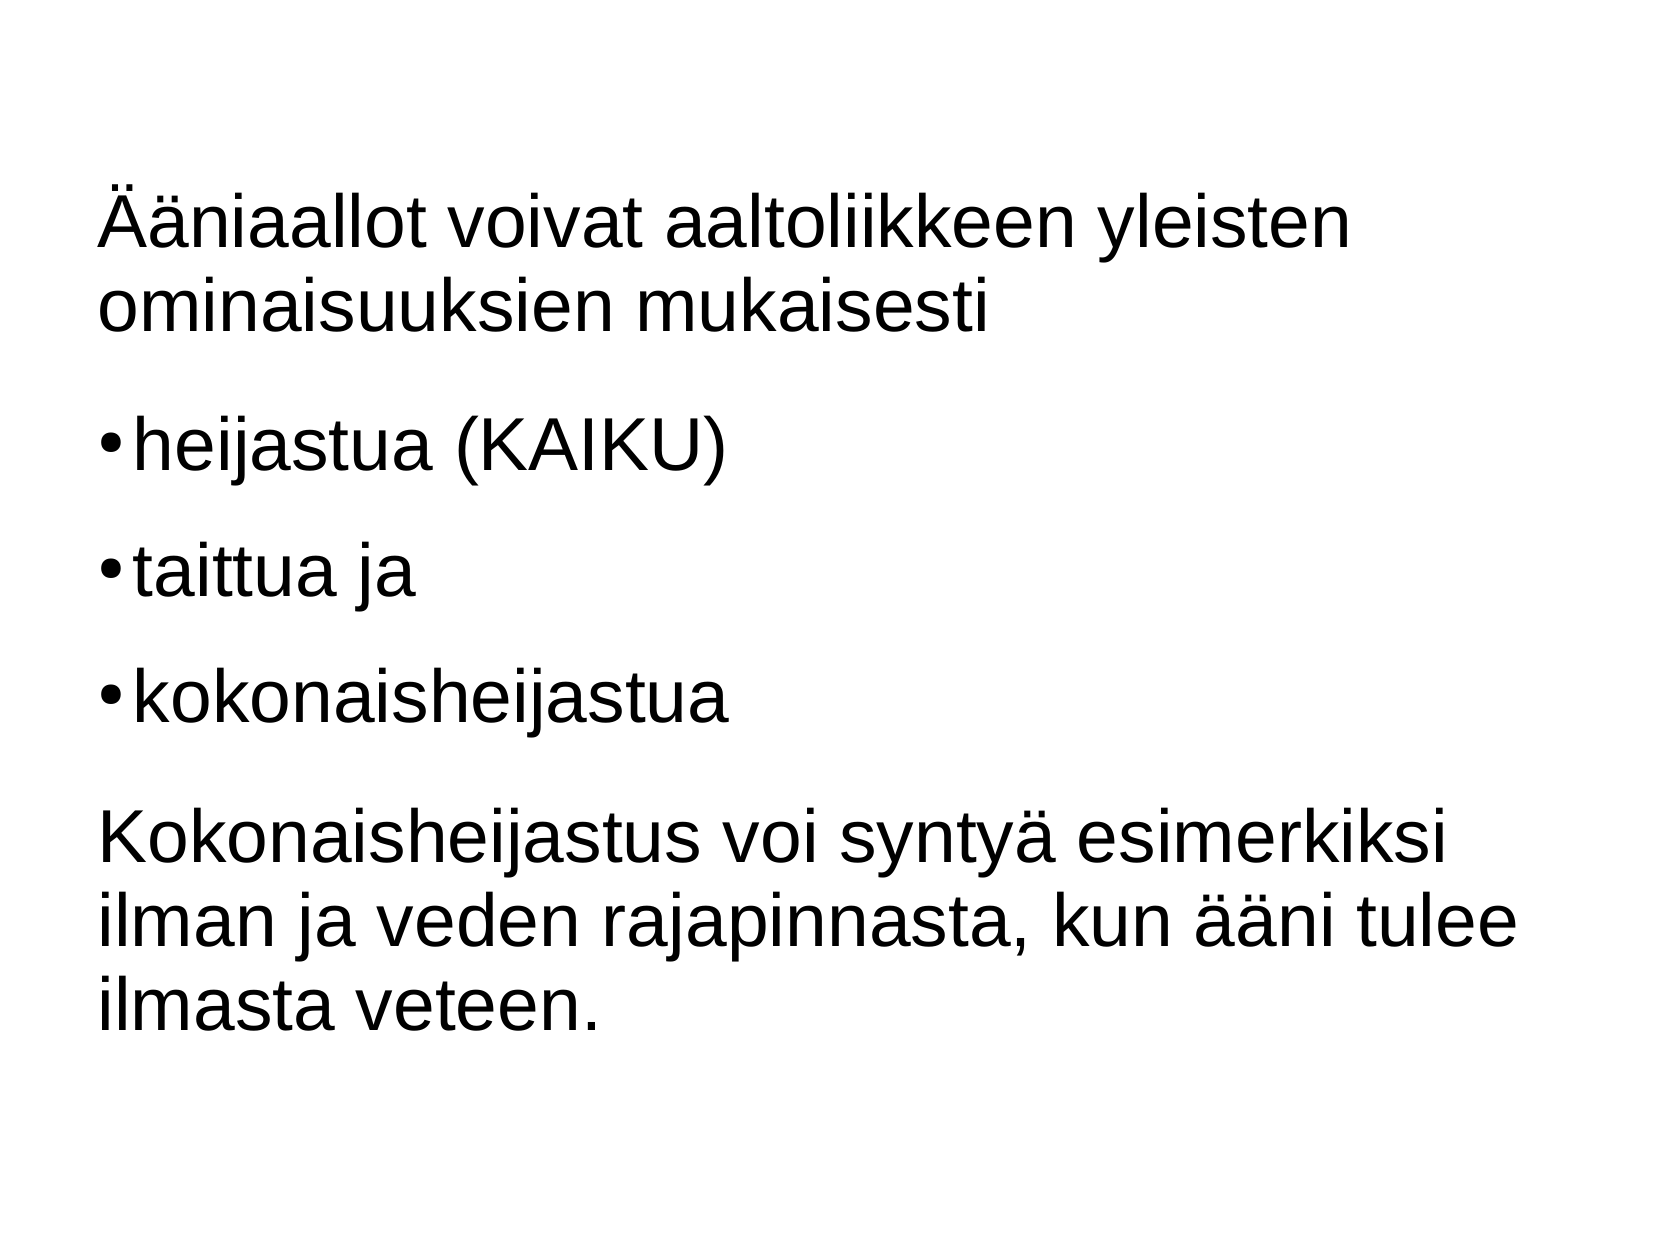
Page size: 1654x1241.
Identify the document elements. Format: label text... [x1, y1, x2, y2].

text_box Ääniaallot voivat aaltoliikkeen yleisten ominaisuuksien mukaisesti heijastua (KAIKU) taittua ja kokonaisheijastua Kokonaisheijastus voi syntyä esimerkiksi ilman ja veden rajapinnasta, kun ääni tulee ilmasta veteen. [82, 171, 1536, 1111]
